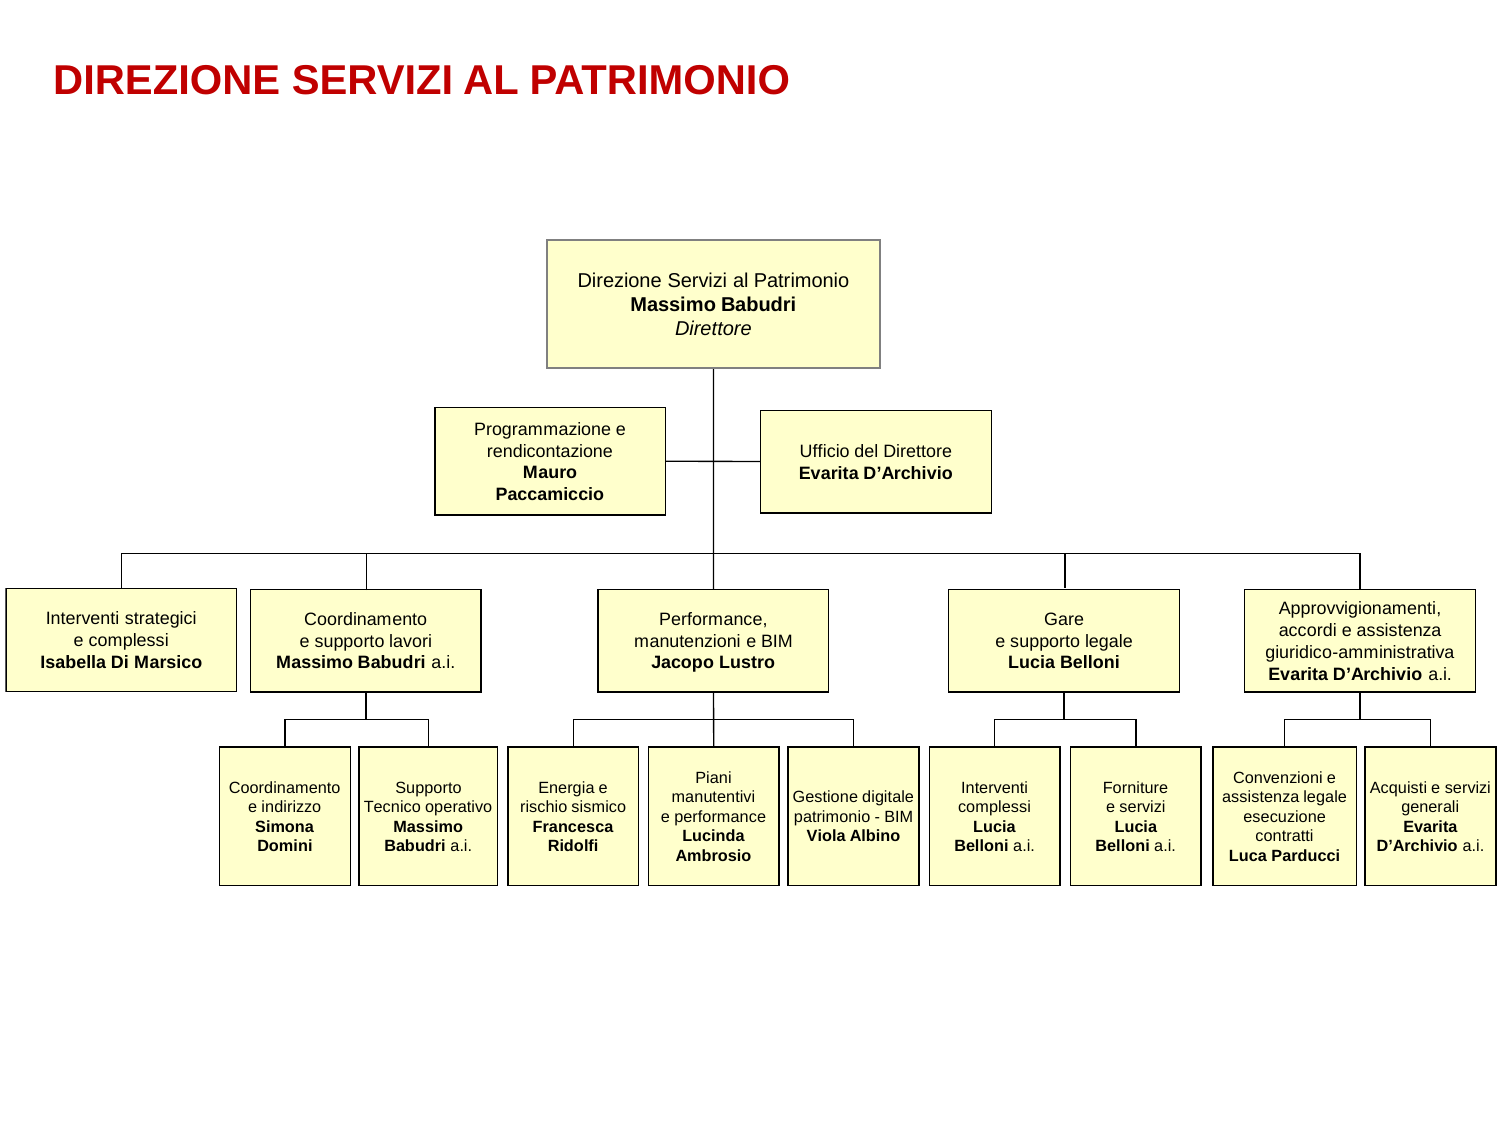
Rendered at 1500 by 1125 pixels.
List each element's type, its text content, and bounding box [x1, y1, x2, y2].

picture [5, 238, 1500, 887]
text_box DIREZIONE SERVIZI AL PATRIMONIO [38, 45, 1500, 128]
